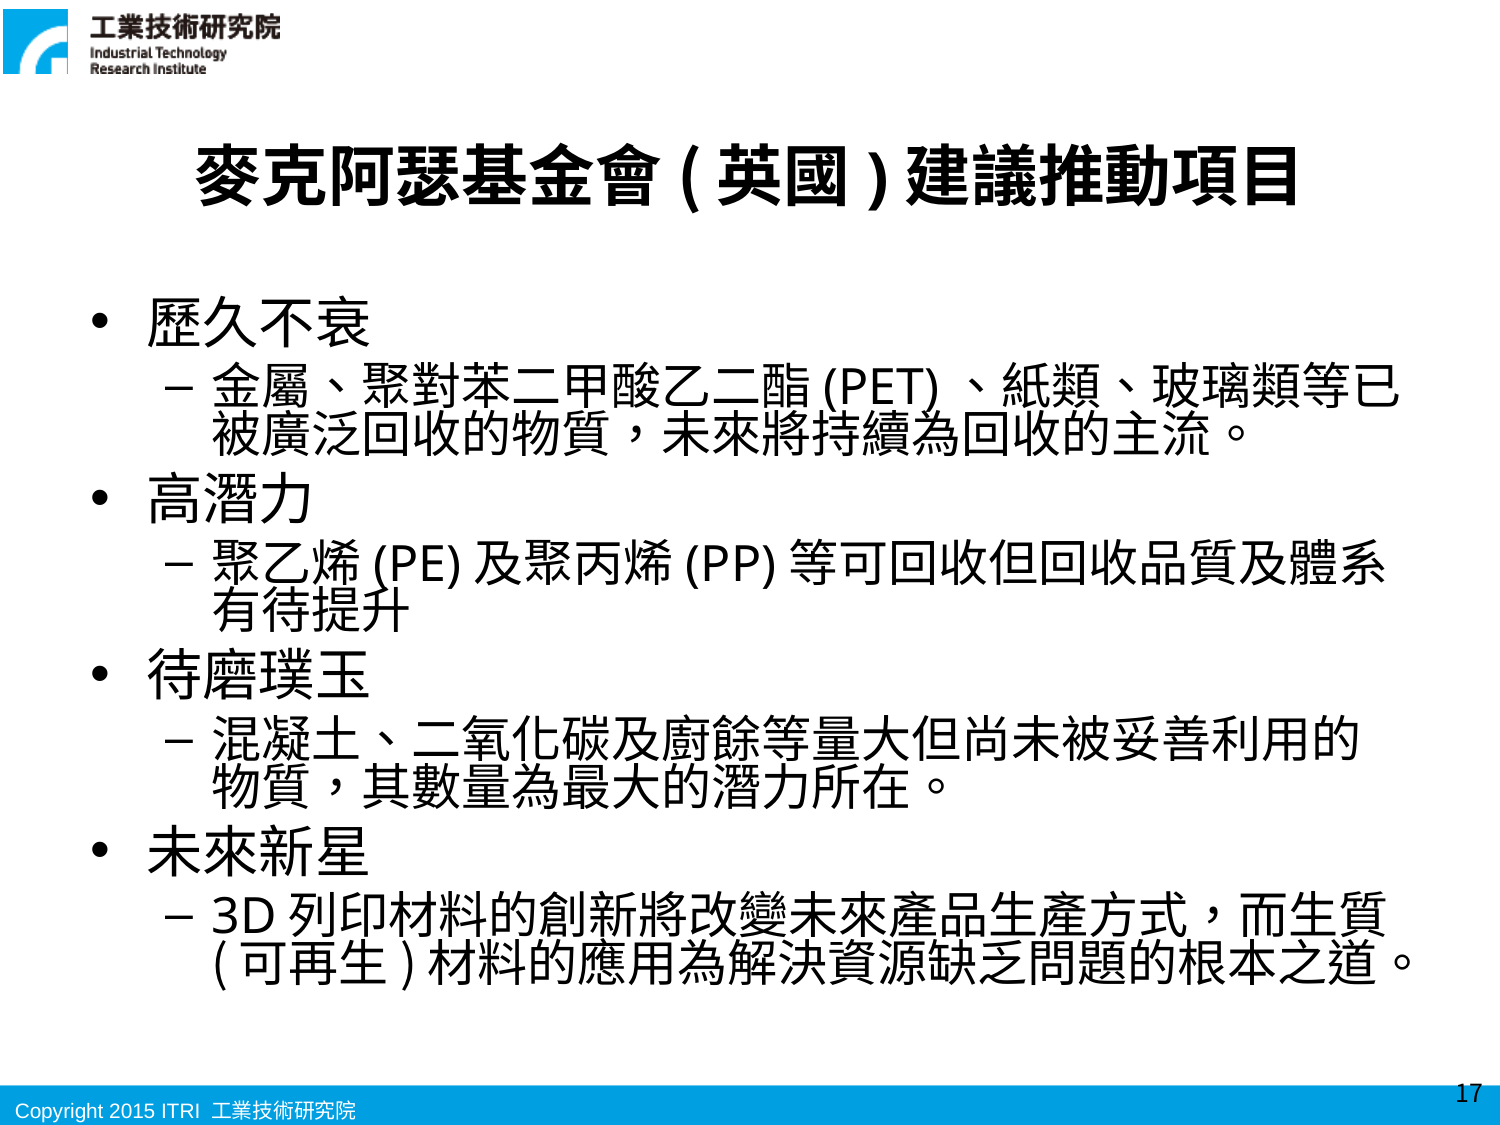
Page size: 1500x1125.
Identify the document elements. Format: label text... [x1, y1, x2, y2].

list 歷久不衰 金屬、聚對苯二甲酸乙二酯(PET)、紙類、玻璃類等已被廣泛回收的物質，未來將持續為回收的主流。 高潛力 聚乙烯(PE)及聚丙烯(PP)等可回收但回收品質及體系有待提升 待磨璞玉 混凝土、二氧化碳及廚餘等量大但尚未被妥善利用的物質，其數量為最大的潛力所在。 未來新星 3D列印材料的創新將改變未來產品生產方式，而生質(可再生)材料的應用為解決資源缺乏問題的根本之道。 [75, 292, 1426, 1035]
picture [19, 9, 280, 74]
text_box <編號> [1148, 1066, 1499, 1125]
title 麥克阿瑟基金會(英國)建議推動項目 [75, 79, 1426, 268]
